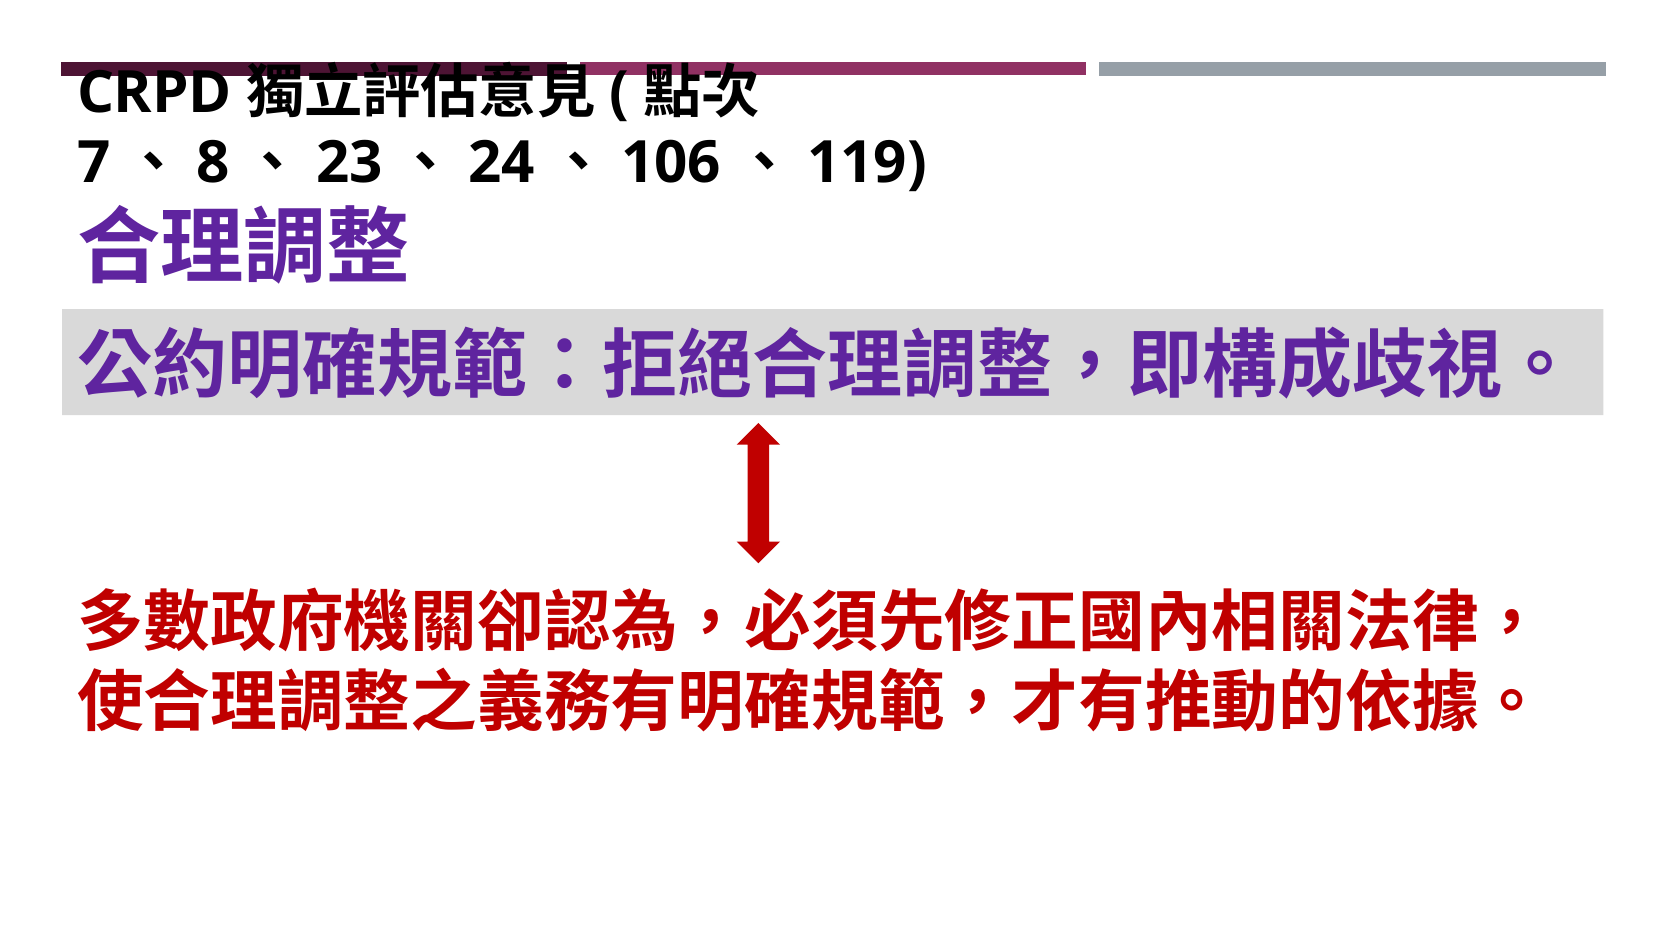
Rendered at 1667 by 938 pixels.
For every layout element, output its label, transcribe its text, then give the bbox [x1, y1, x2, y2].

text_box 公約明確規範：拒絕合理調整，即構成歧視。 [62, 309, 1604, 416]
text_box [736, 422, 781, 564]
text_box CRPD獨立評估意見(點次7、8、23、24、106、119) 合理調整 [62, 80, 1604, 267]
text_box 多數政府機關卻認為，必須先修正國內相關法律， 使合理調整之義務有明確規範，才有推動的依據。 [62, 571, 1604, 748]
